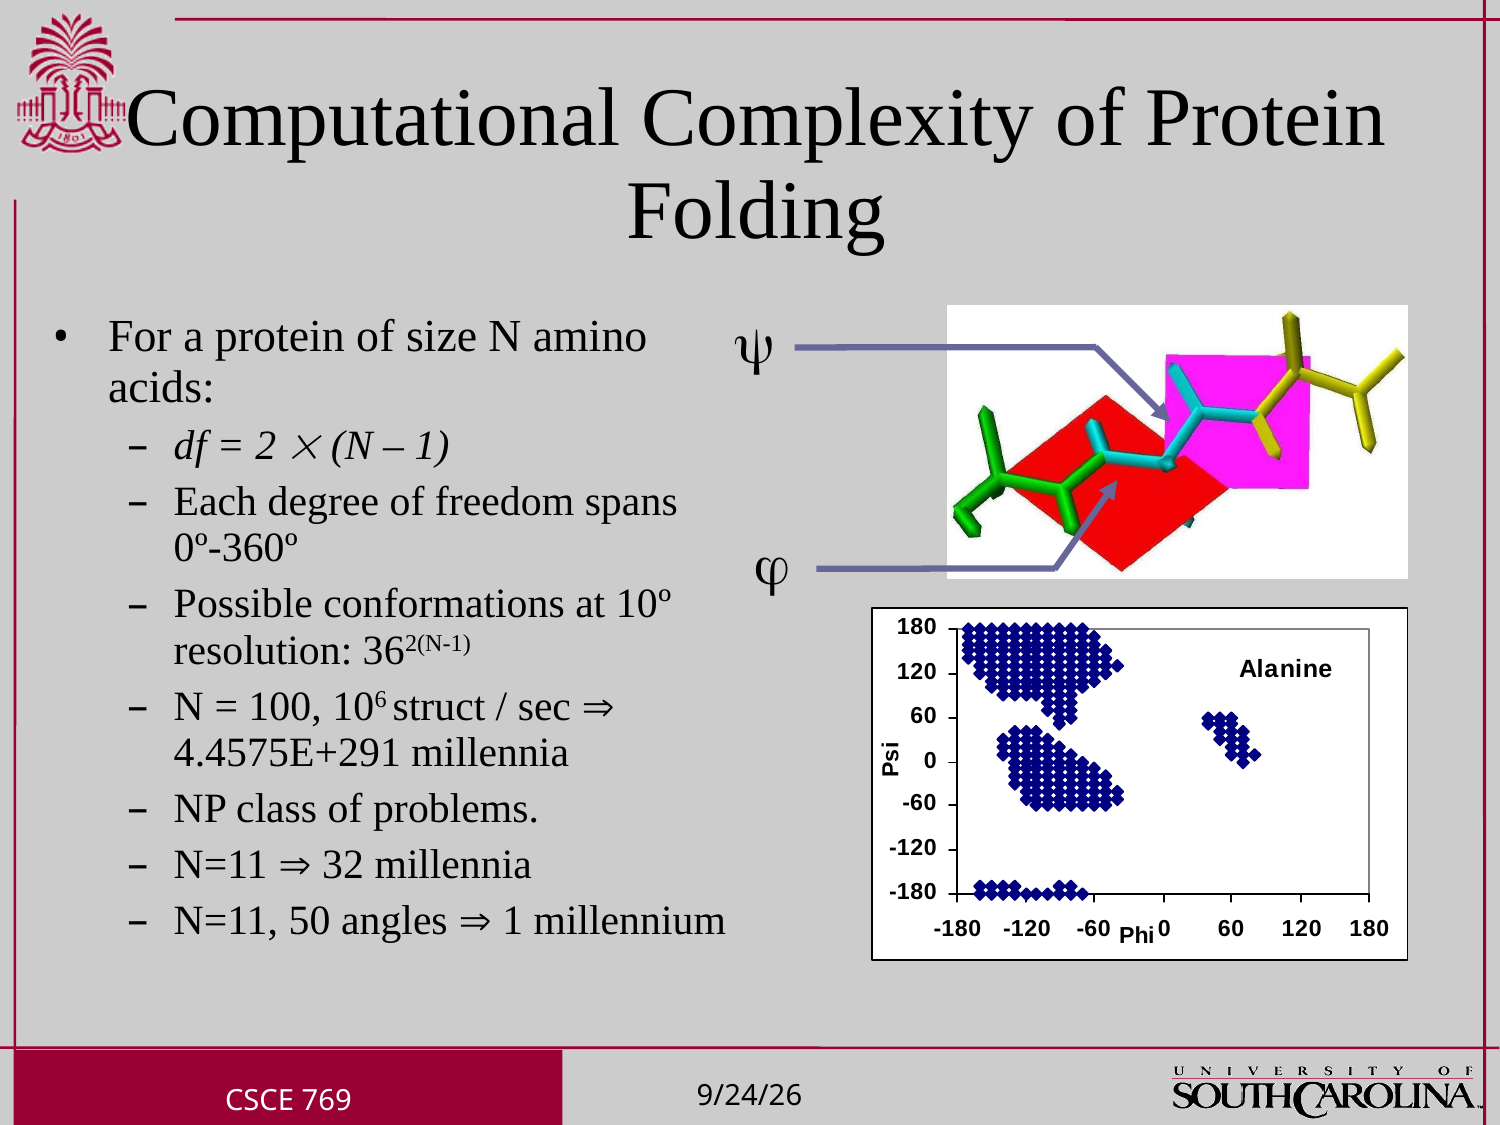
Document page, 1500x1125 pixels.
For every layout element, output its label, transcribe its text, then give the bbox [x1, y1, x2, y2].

text_box  [740, 518, 805, 604]
picture [12, 12, 131, 155]
list For a protein of size N amino acids: df = 2  (N – 1)‏ Each degree of freedom spans 0º-360º Possible conformations at 10º resolution: 362(N-1)‏ N = 100, 106 struct / sec  4.4575E+291 millennia NP class of problems. N=11  32 millennia N=11, 50 angles  1 millennium [37, 299, 744, 1024]
picture [947, 305, 1408, 579]
picture [1162, 1050, 1483, 1125]
title Computational Complexity of Protein Folding [87, 57, 1426, 266]
text_box  [720, 297, 791, 383]
chart [861, 598, 1420, 970]
